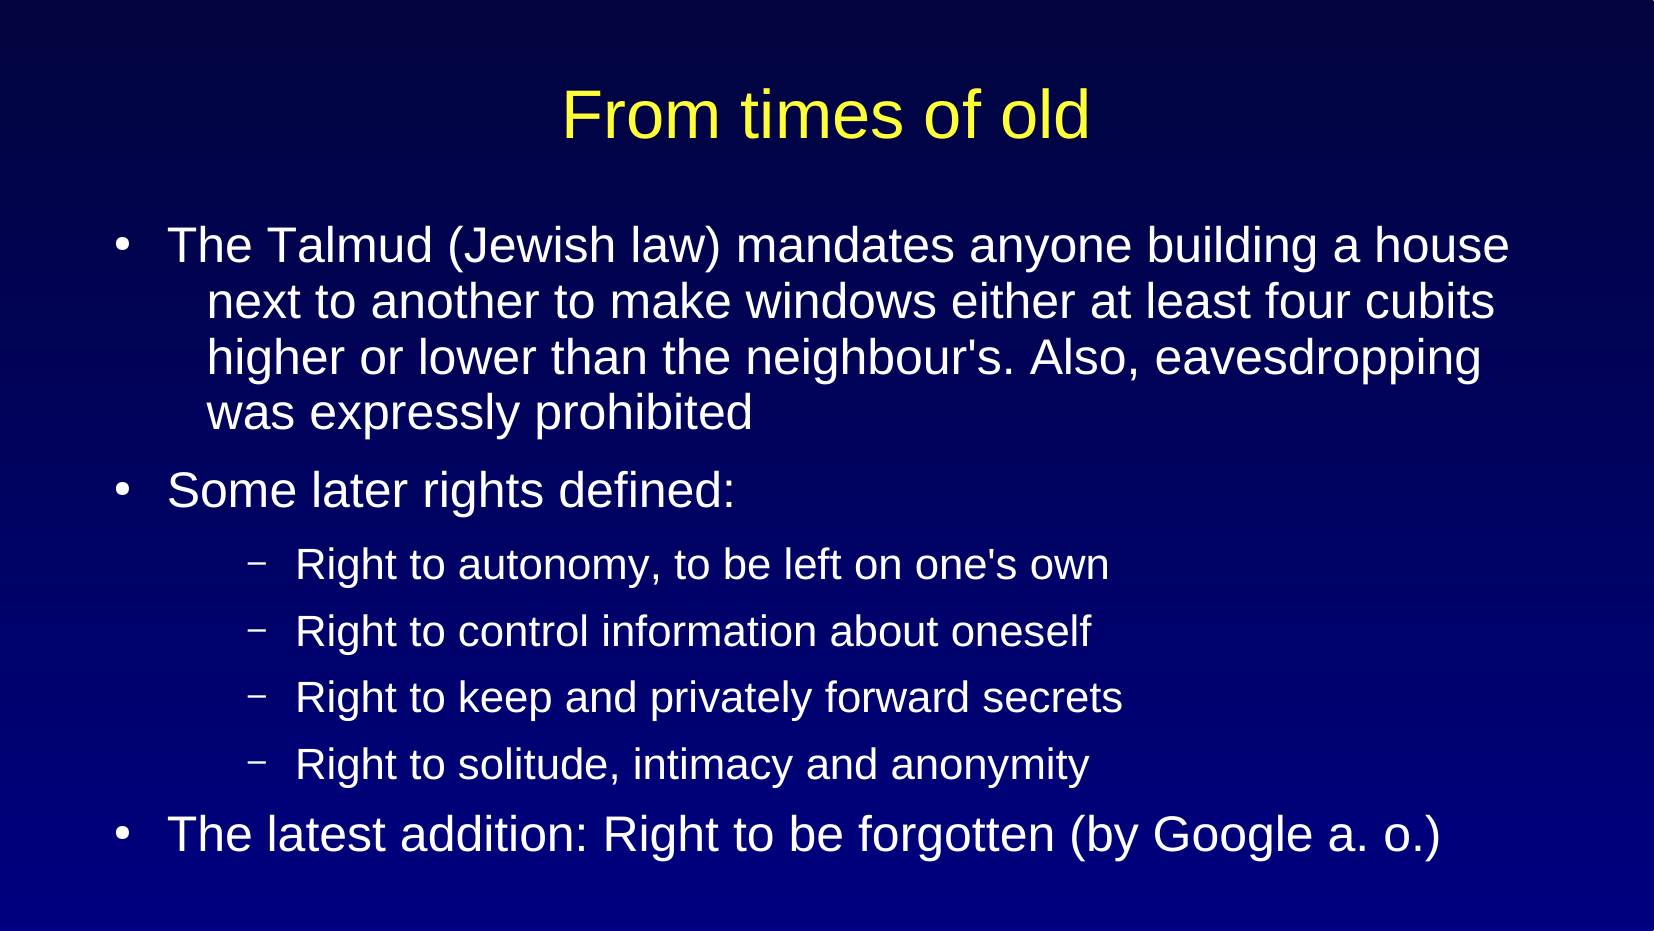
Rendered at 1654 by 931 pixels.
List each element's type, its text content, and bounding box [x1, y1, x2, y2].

list The Talmud (Jewish law) mandates anyone building a house next to another to make windows either at least four cubits higher or lower than the neighbour's. Also, eavesdropping was expressly prohibited Some later rights defined: Right to autonomy, to be left on one's own Right to control information about oneself Right to keep and privately forward secrets Right to solitude, intimacy and anonymity The latest addition: Right to be forgotten (by Google a. o.) [82, 217, 1571, 863]
title From times of old [82, 37, 1571, 193]
